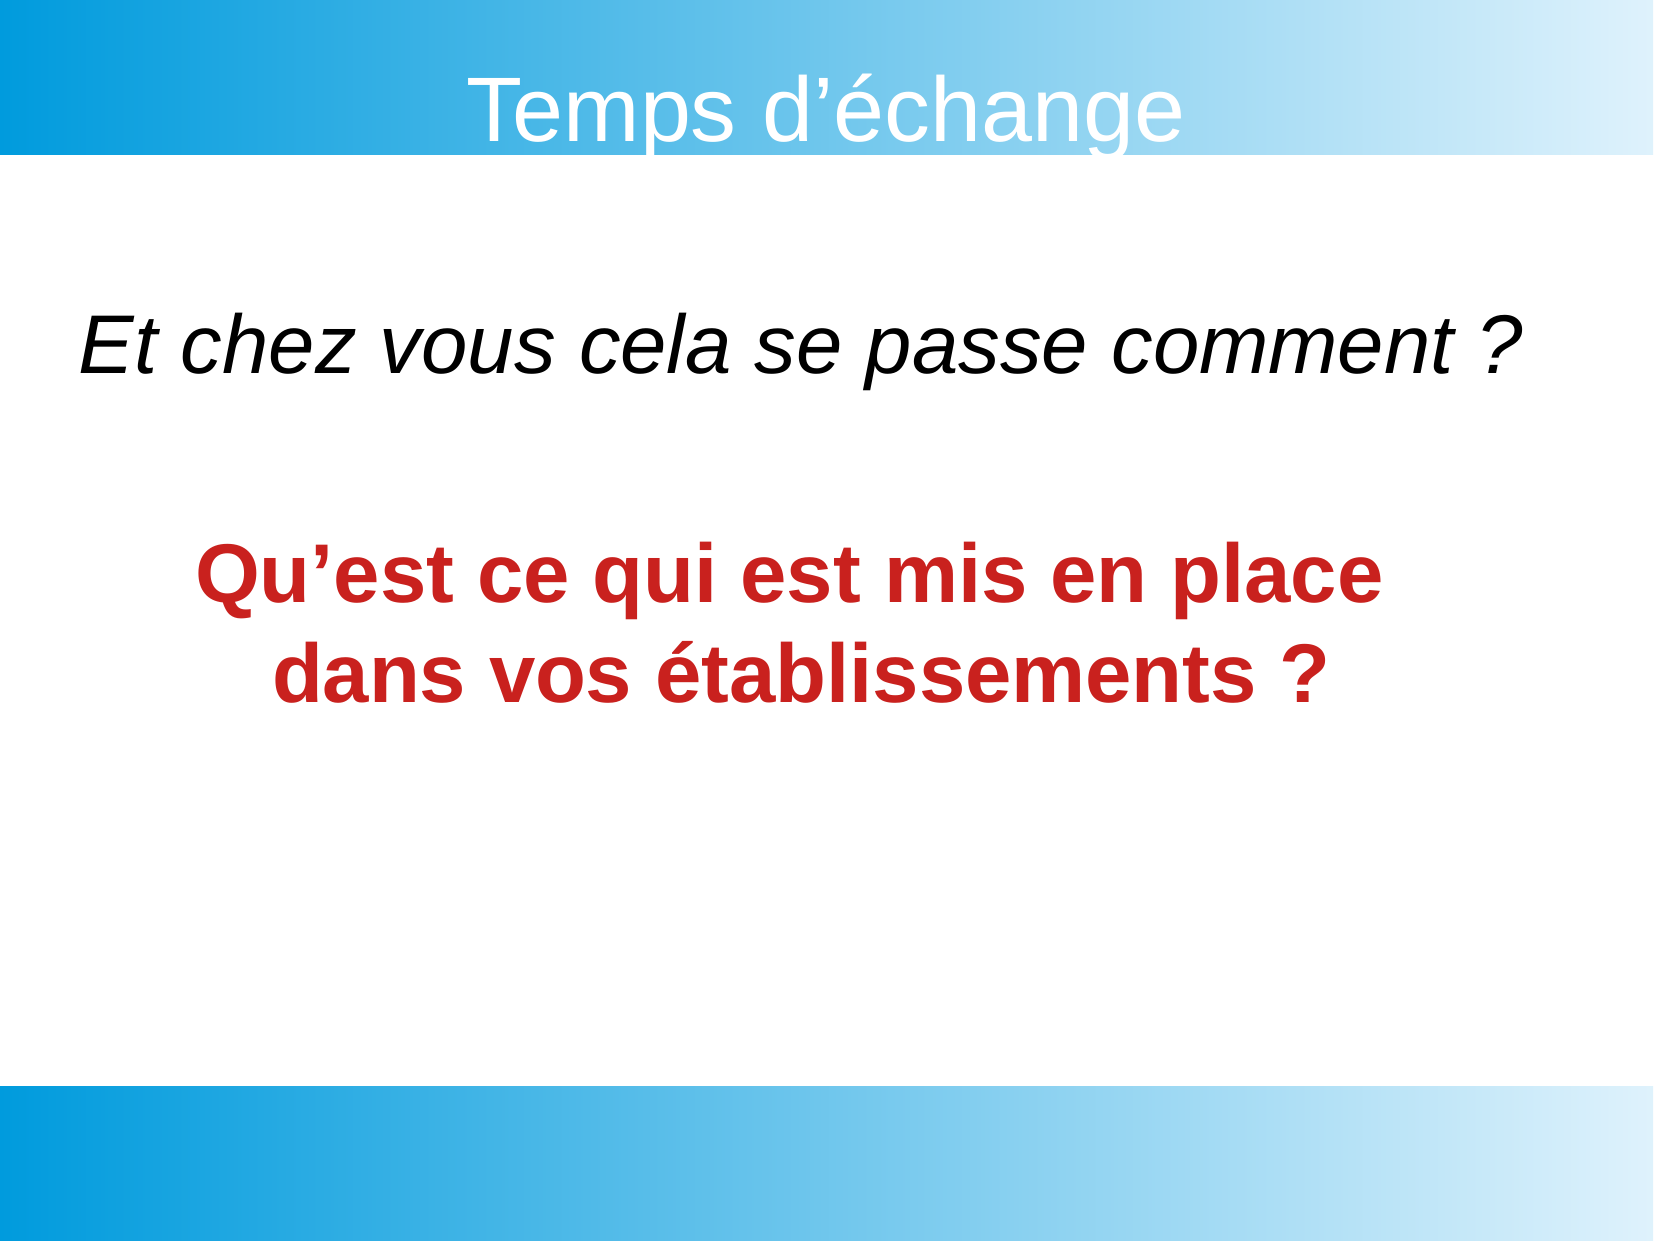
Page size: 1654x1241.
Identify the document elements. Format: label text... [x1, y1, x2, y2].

list Et chez vous cela se passe comment ? Qu’est ce qui est mis en place dans vos établissements ? [32, 290, 1571, 1010]
title Temps d’échange [82, 49, 1571, 155]
